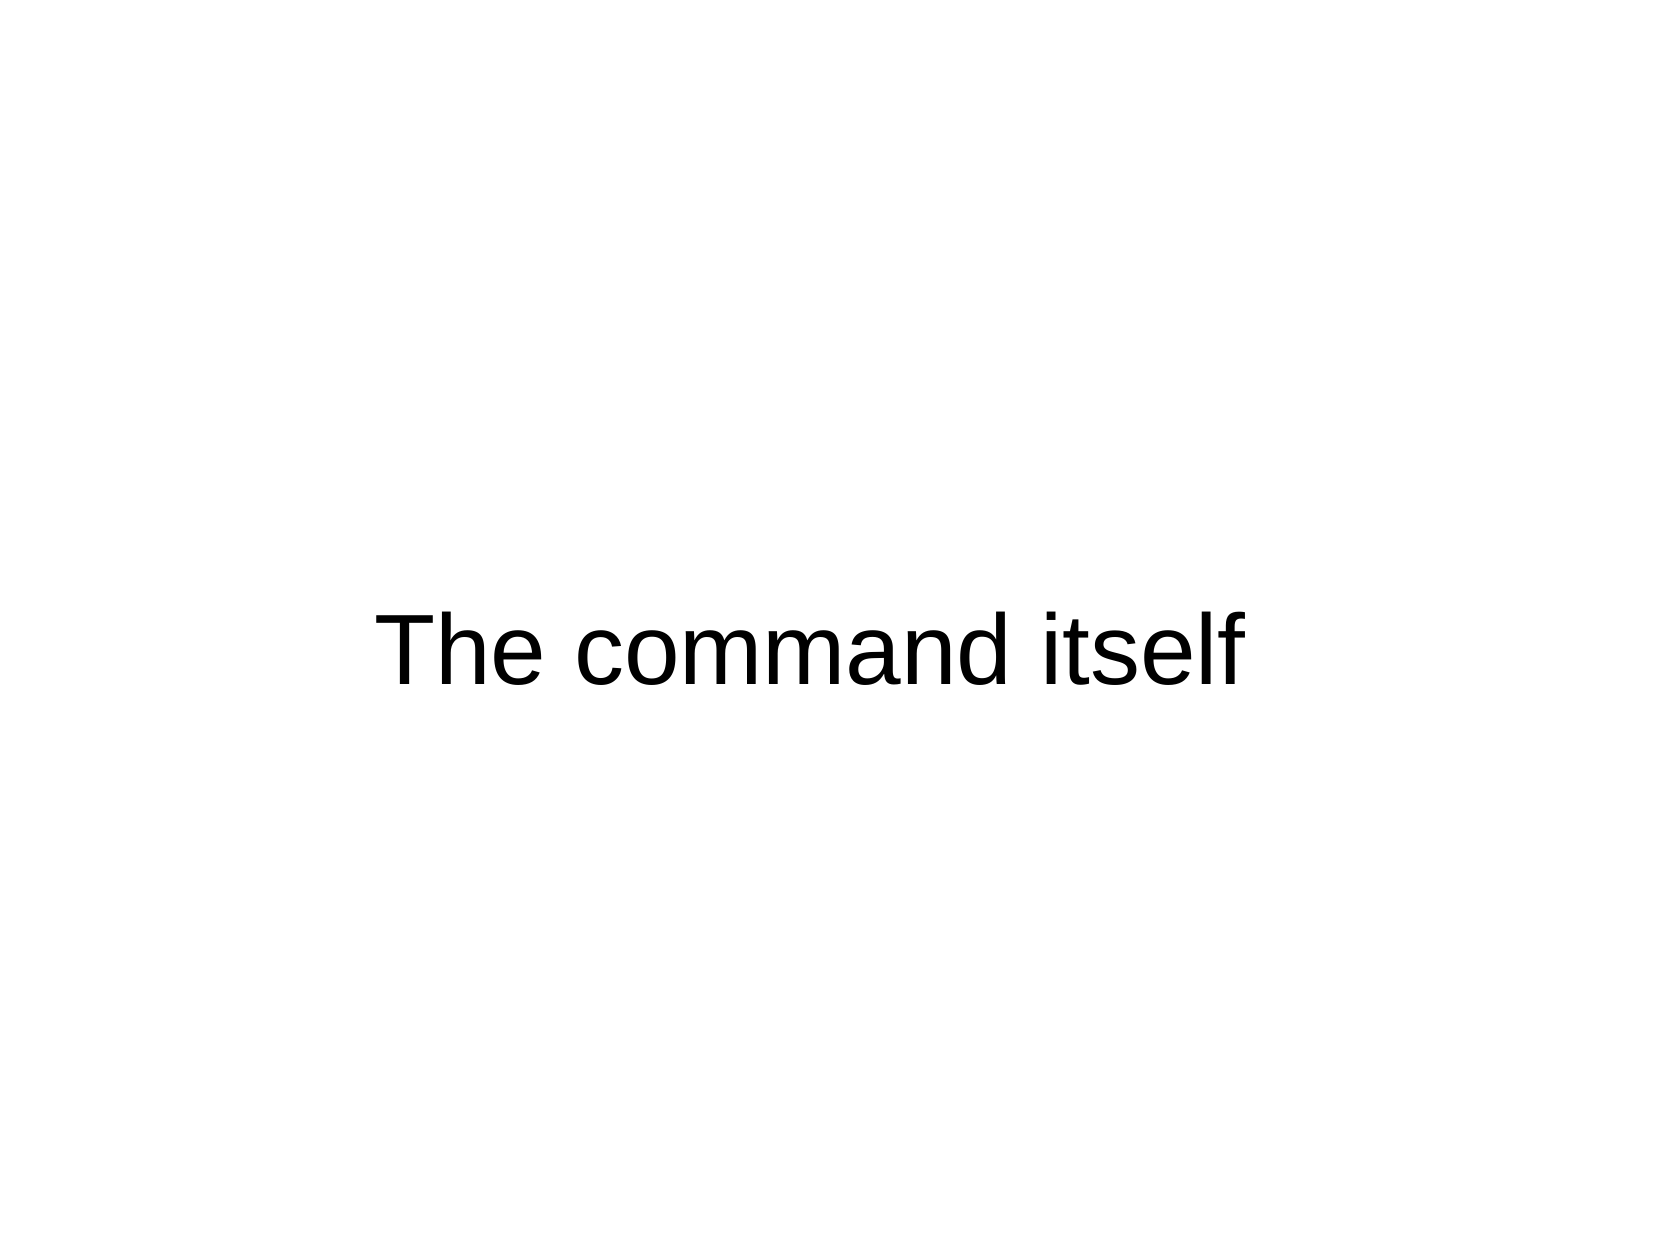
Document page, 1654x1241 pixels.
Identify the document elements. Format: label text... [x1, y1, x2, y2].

text_box The command itself [82, 290, 1538, 1010]
